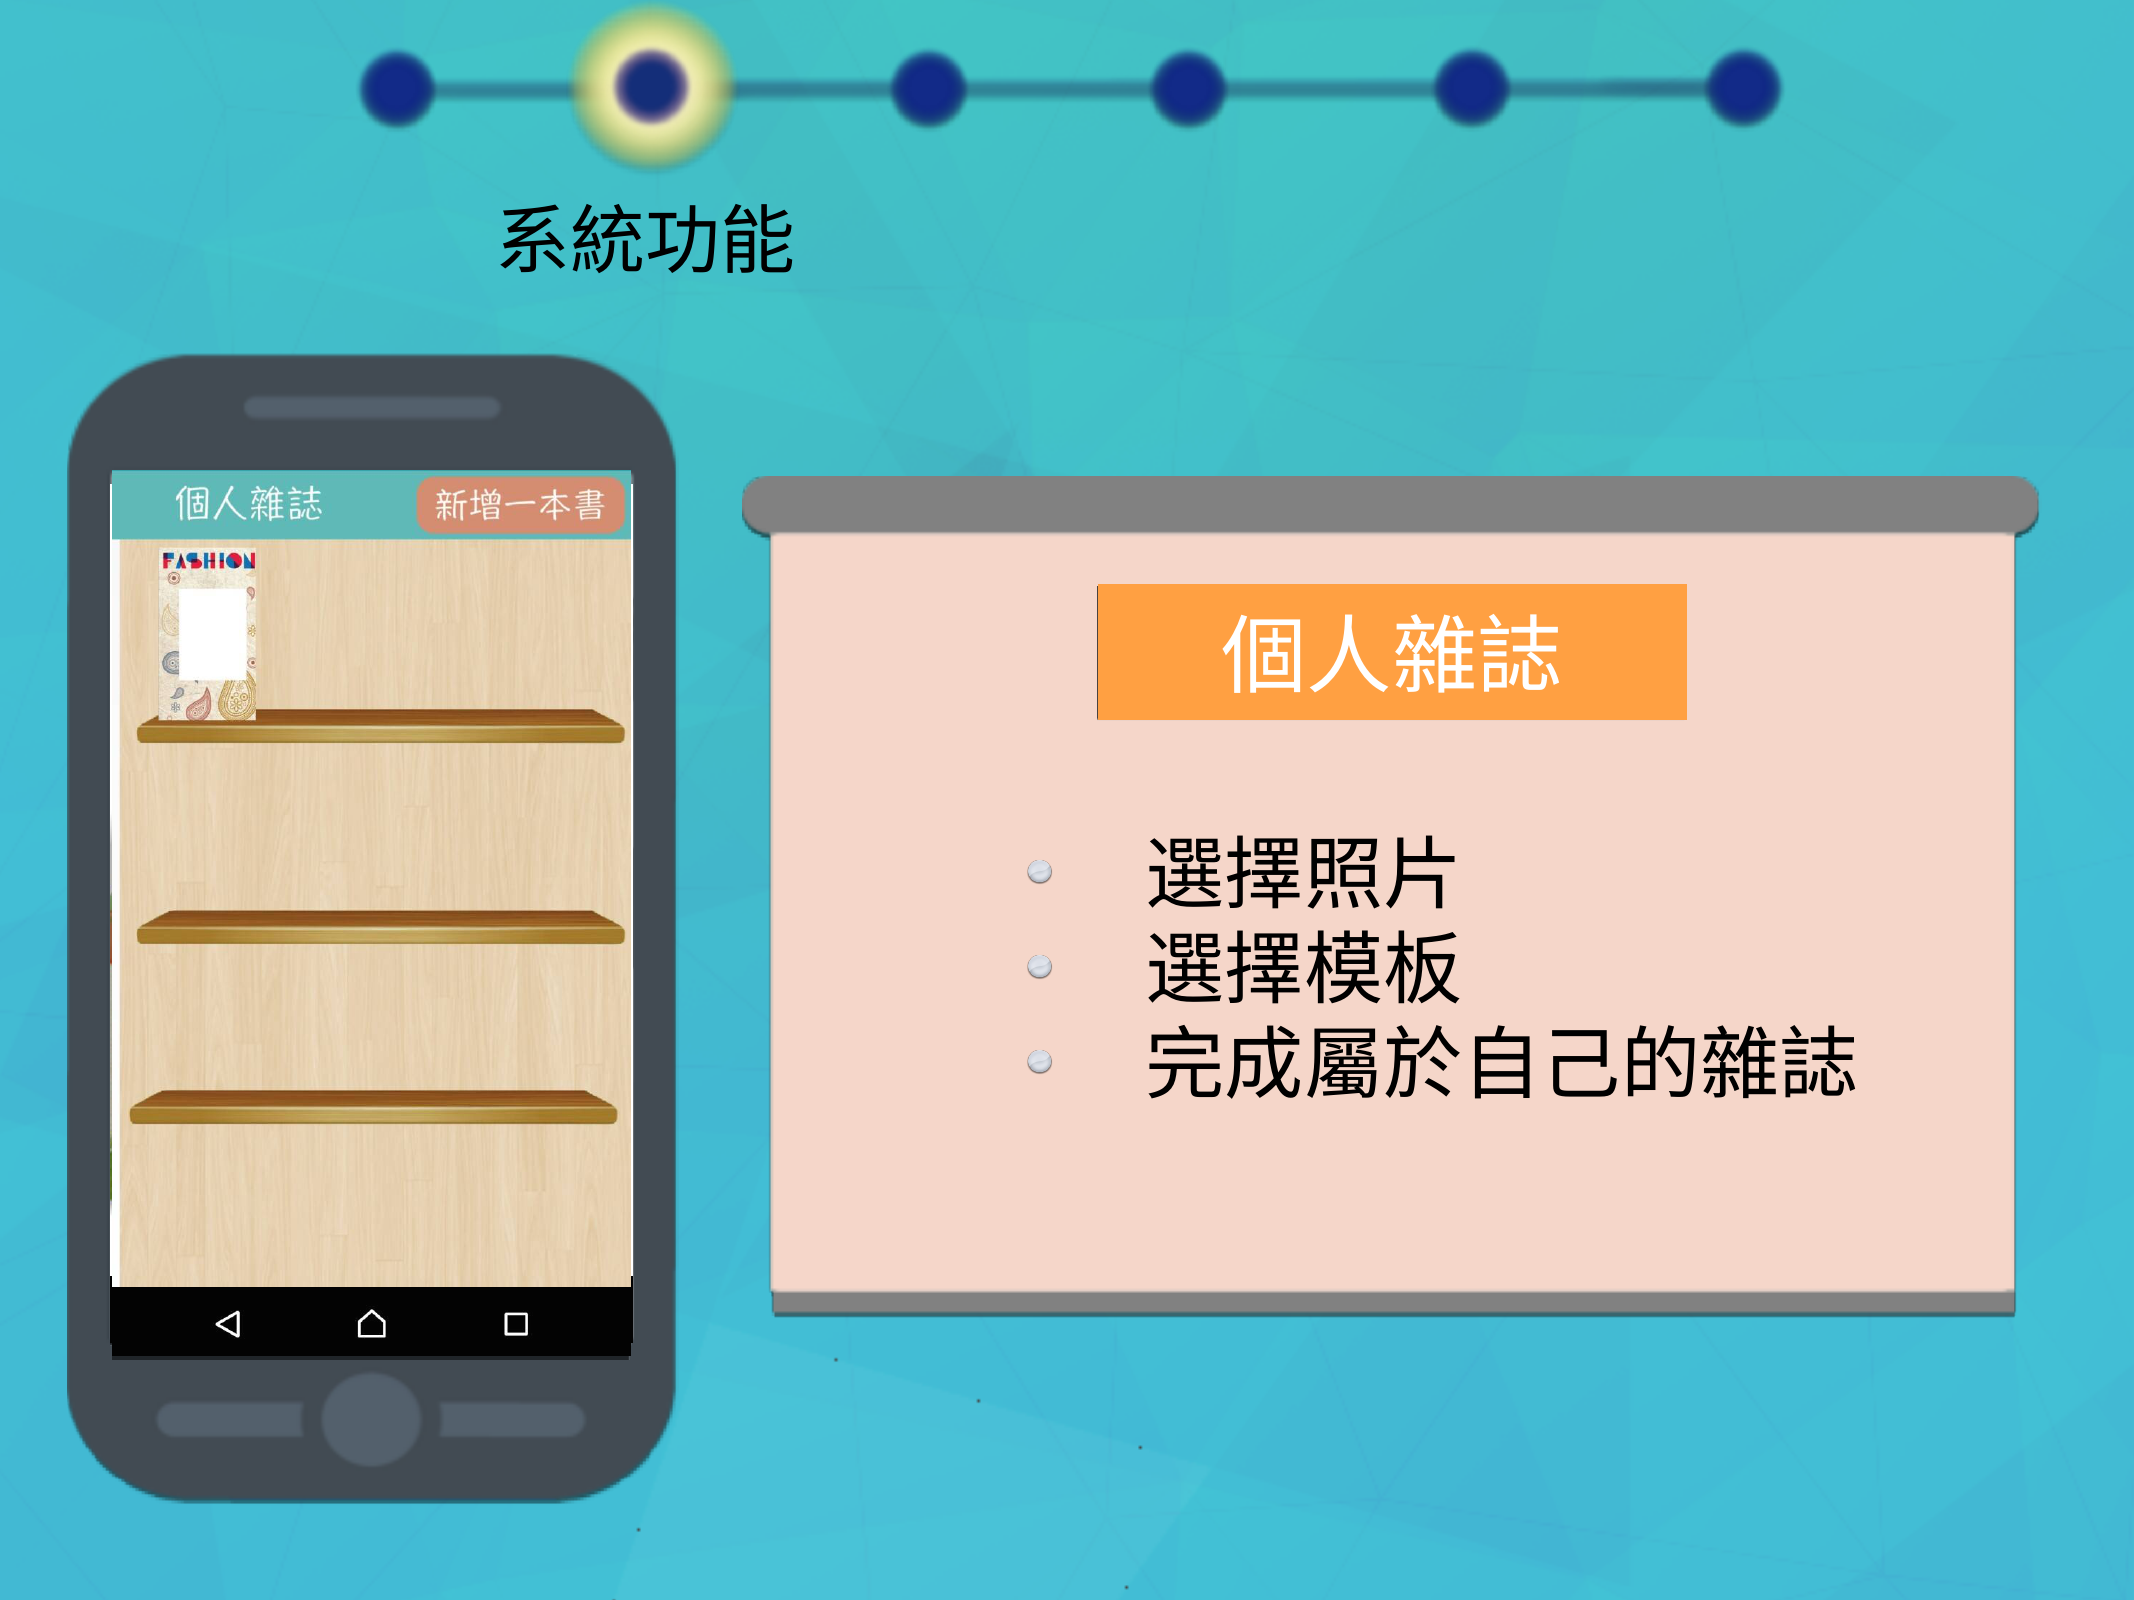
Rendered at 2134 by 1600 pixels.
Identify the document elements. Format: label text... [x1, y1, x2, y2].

text_box 選擇照片 選擇模板 完成屬於自己的雜誌 [1017, 815, 2134, 1117]
text_box 系統功能 [487, 185, 804, 291]
picture [0, 0, 2134, 1600]
text_box 個人雜誌 [1098, 584, 1687, 720]
